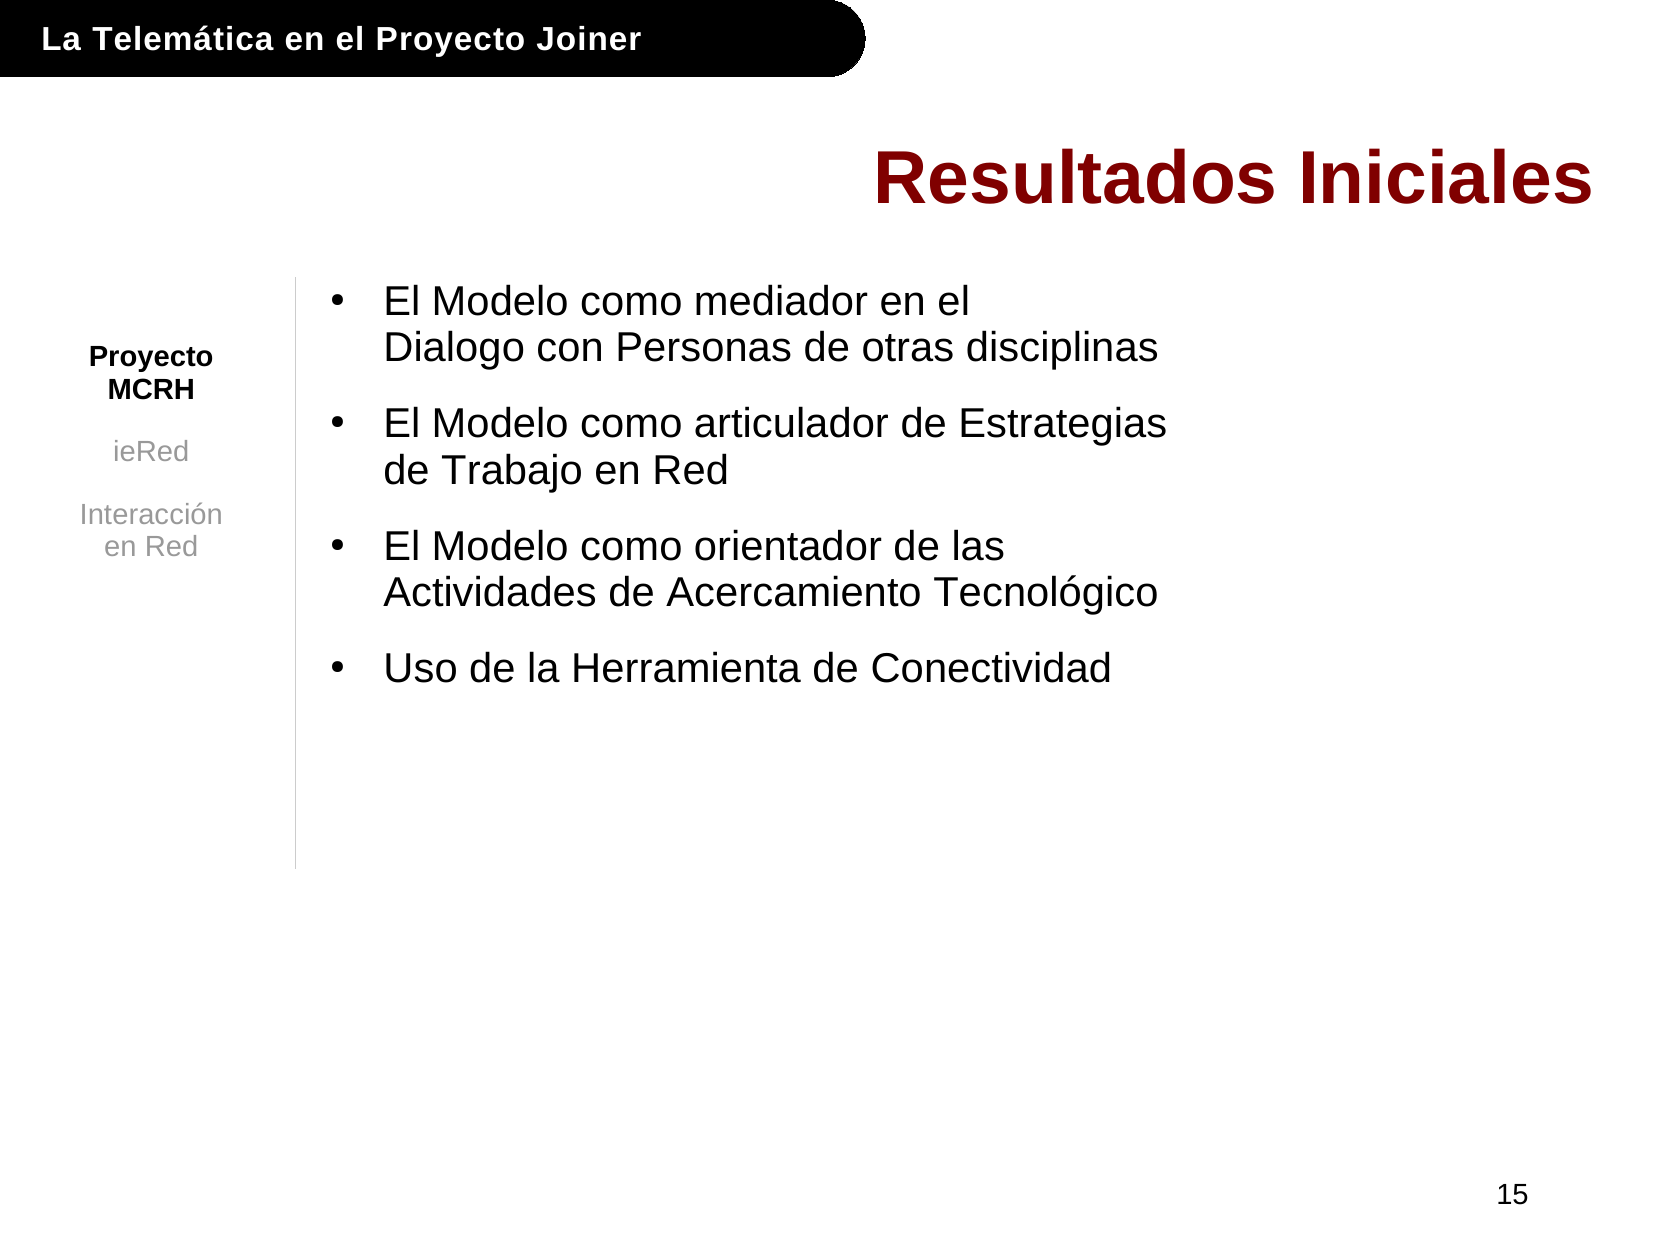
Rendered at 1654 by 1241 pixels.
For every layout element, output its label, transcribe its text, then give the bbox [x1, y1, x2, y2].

list El Modelo como mediador en el Dialogo con Personas de otras disciplinas El Modelo como articulador de Estrategias de Trabajo en Red El Modelo como orientador de las Actividades de Acercamiento Tecnológico Uso de la Herramienta de Conectividad [312, 277, 1595, 1142]
title Resultados Iniciales [118, 118, 1595, 237]
list Proyecto MCRH ieRed Interacción en Red [18, 277, 285, 862]
